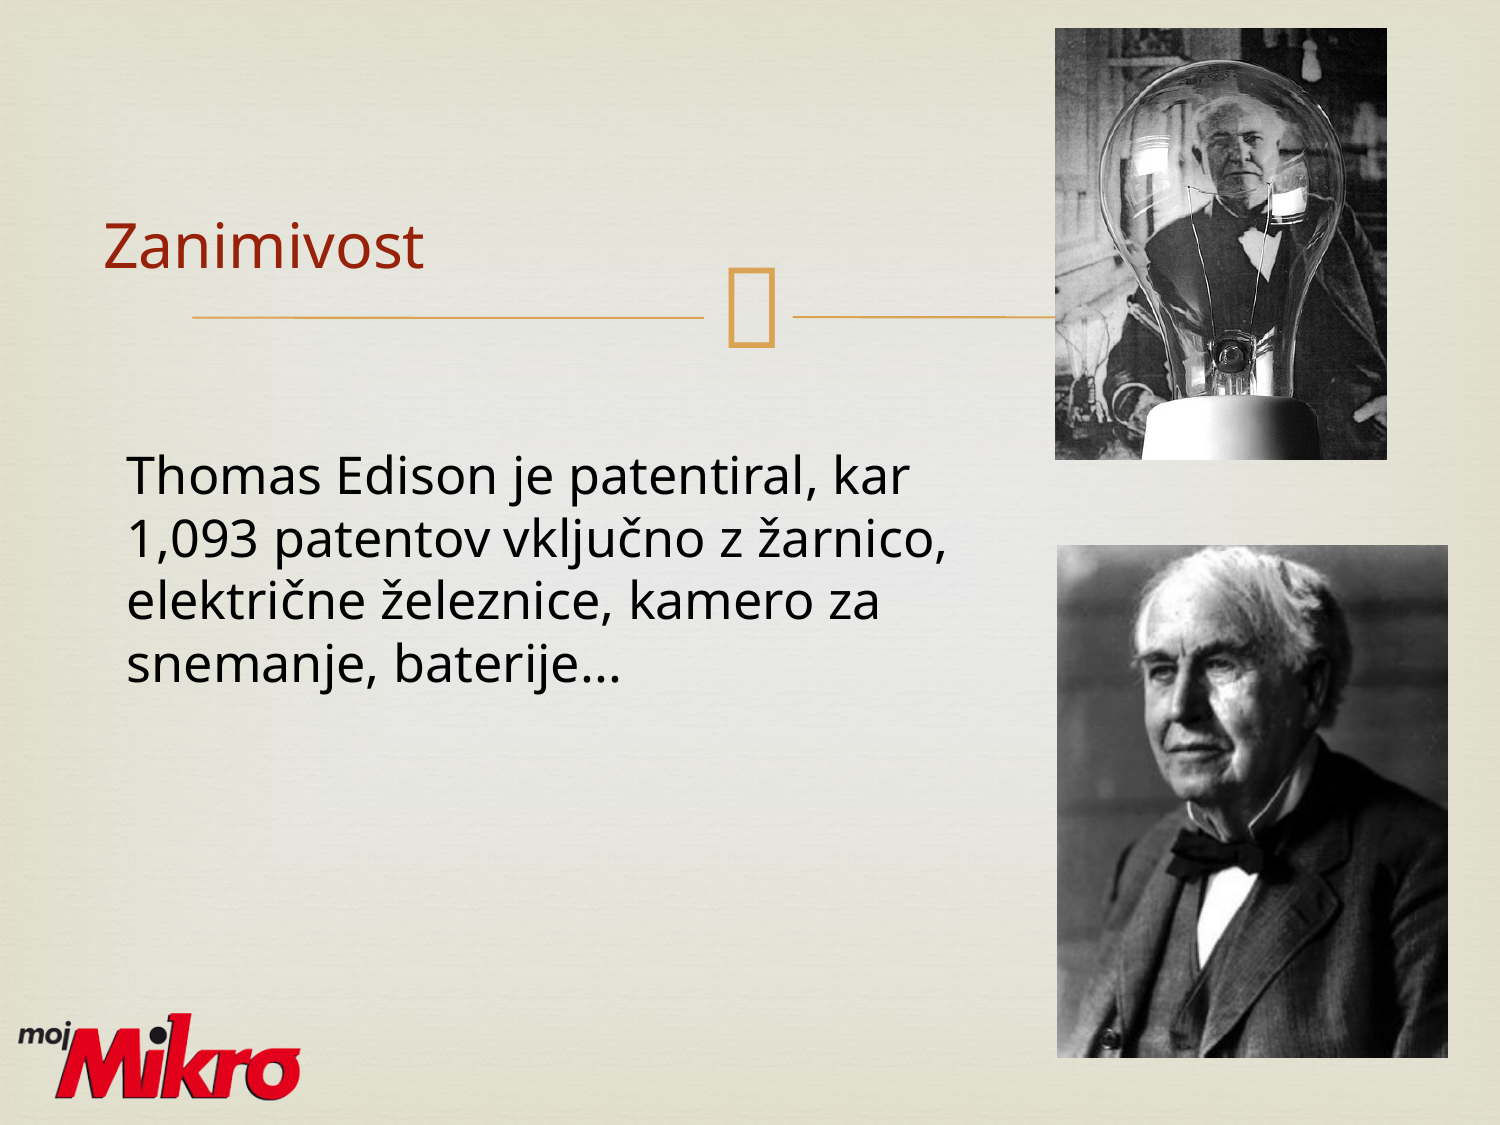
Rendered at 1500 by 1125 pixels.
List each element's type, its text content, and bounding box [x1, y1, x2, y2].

picture [1057, 545, 1448, 1058]
picture [17, 1012, 302, 1103]
picture [1055, 28, 1387, 460]
text_box Thomas Edison je patentiral, kar 1,093 patentov vključno z žarnico, električne železnice, kamero za snemanje, baterije... [112, 435, 999, 700]
text_box Zanimivost [88, 198, 798, 289]
